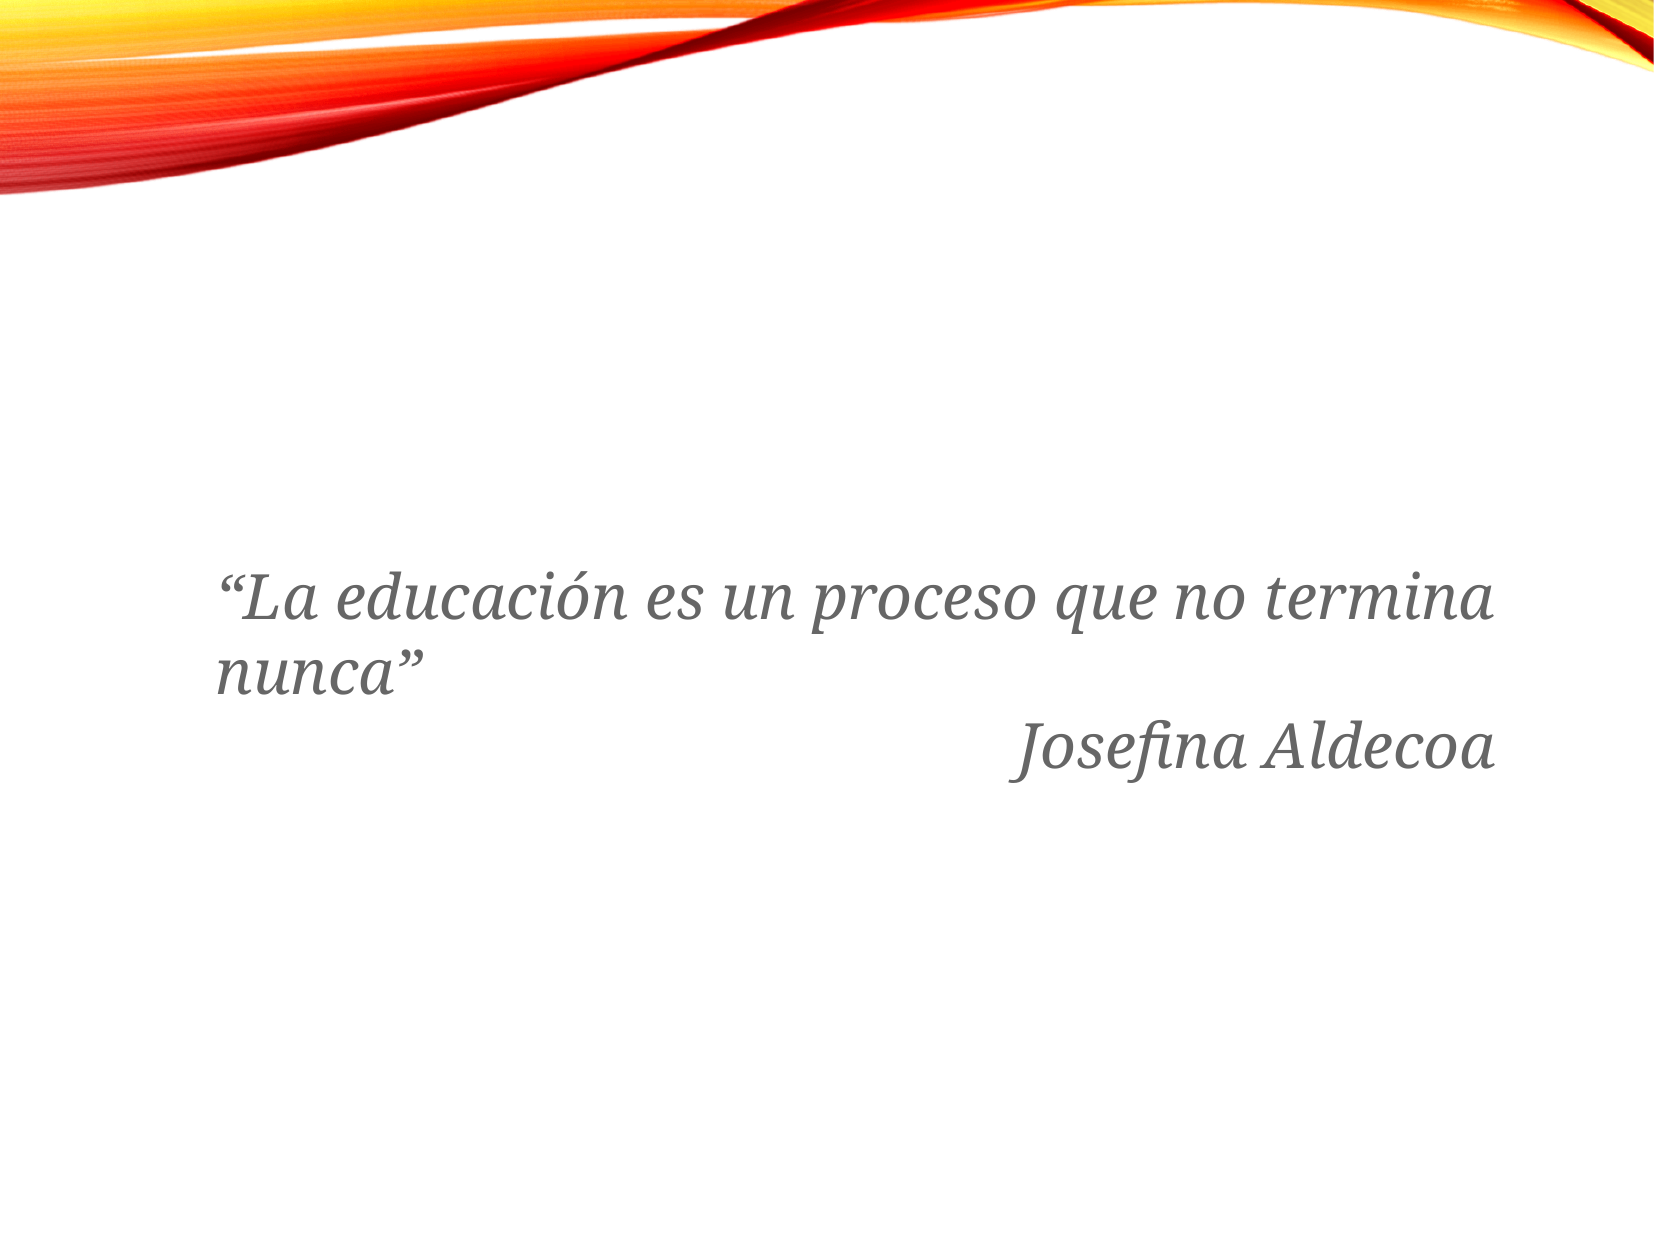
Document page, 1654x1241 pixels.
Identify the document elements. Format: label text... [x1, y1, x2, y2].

text_box “La educación es un proceso que no termina nunca” Josefina Aldecoa [201, 549, 1586, 789]
